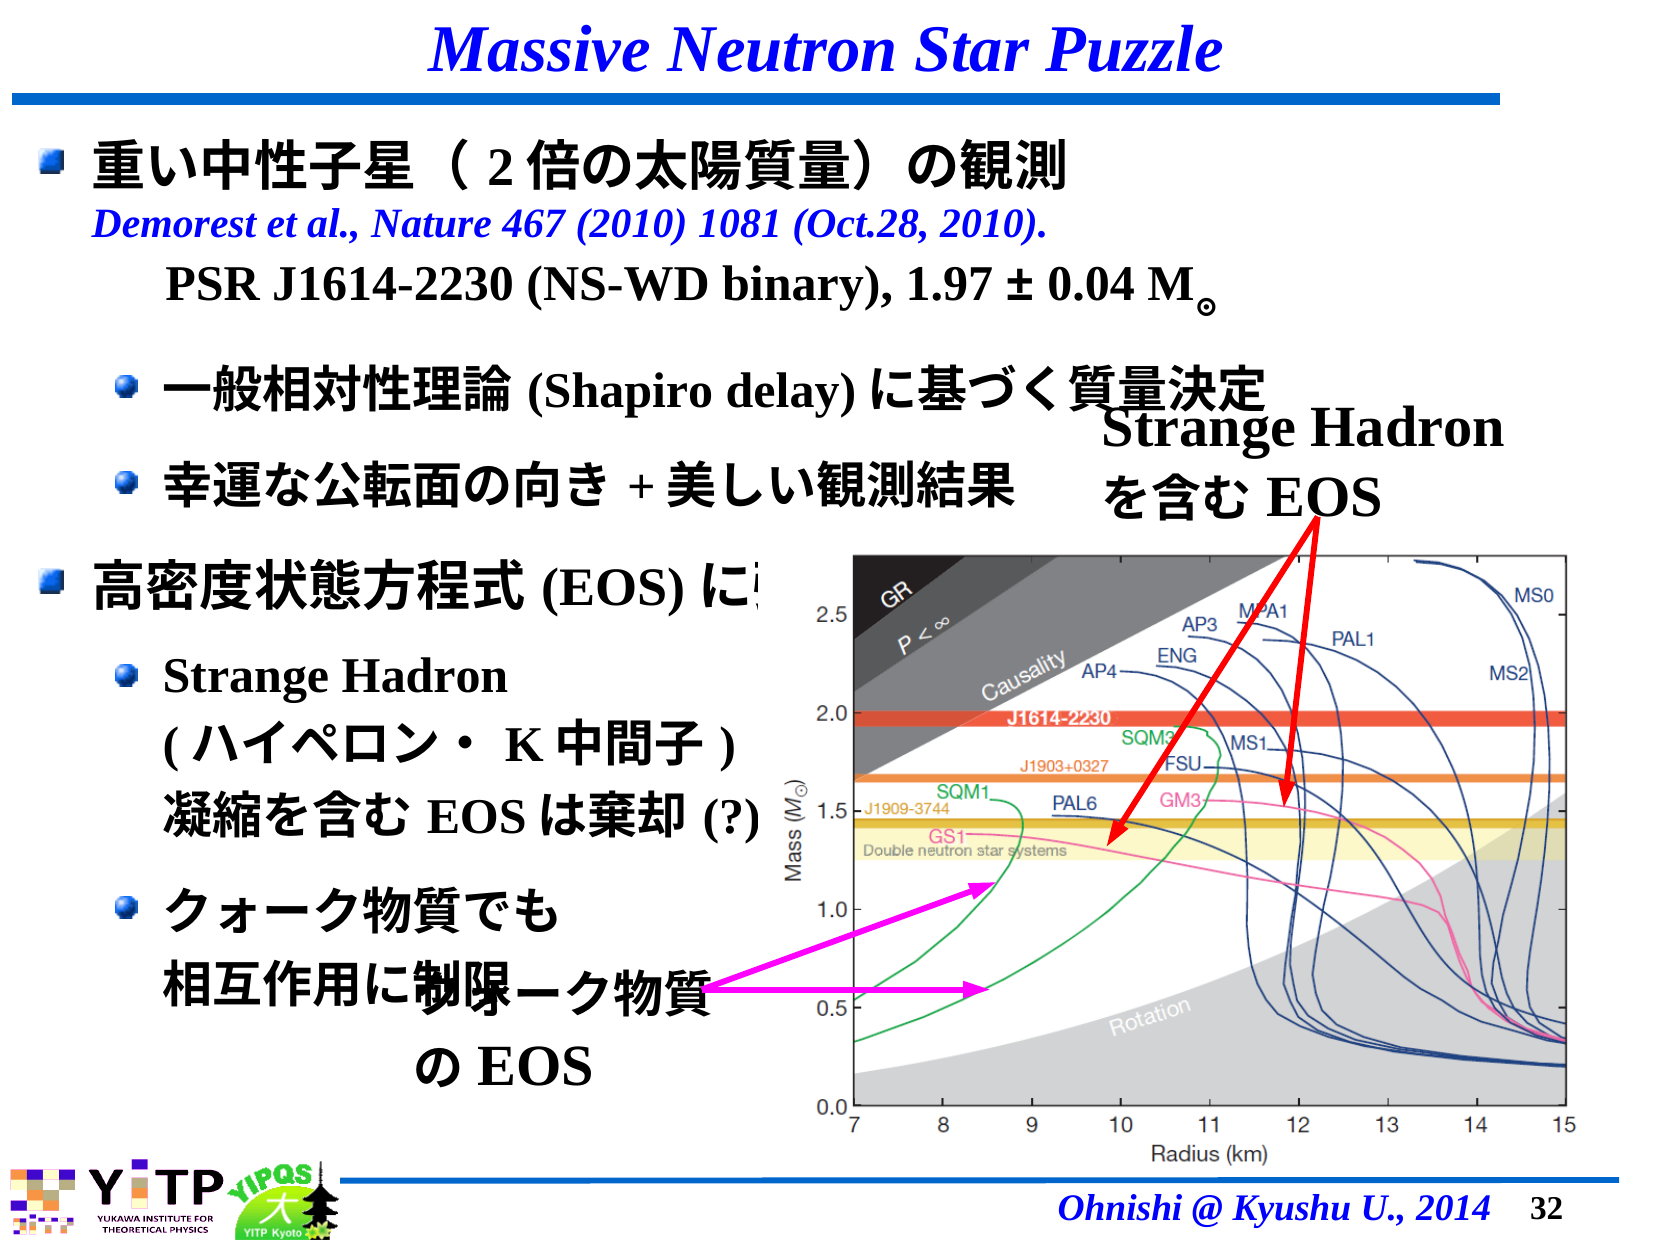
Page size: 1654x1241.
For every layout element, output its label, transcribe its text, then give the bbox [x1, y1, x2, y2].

title Massive Neutron Star Puzzle [0, 0, 1654, 99]
list 重い中性子星（2倍の太陽質量）の観測 Demorest et al., Nature 467 (2010) 1081 (Oct.28, 2010). PSR J1614-2230 (NS-WD binary), 1.97 ± 0.04 M⊙ 一般相対性理論(Shapiro delay)に基づく質量決定 幸運な公転面の向き+美しい観測結果 高密度状態方程式(EOS)に強い制限 Strange Hadron (ハイペロン・K中間子) 凝縮を含むEOSは棄却(?) クォーク物質でも 相互作用に制限 [20, 121, 1621, 1052]
picture [758, 544, 1594, 1176]
text_box クォーク物質 のEOS [413, 954, 684, 1071]
picture [0, 1154, 340, 1241]
text_box Strange Hadron を含むEOS [1101, 394, 1522, 526]
